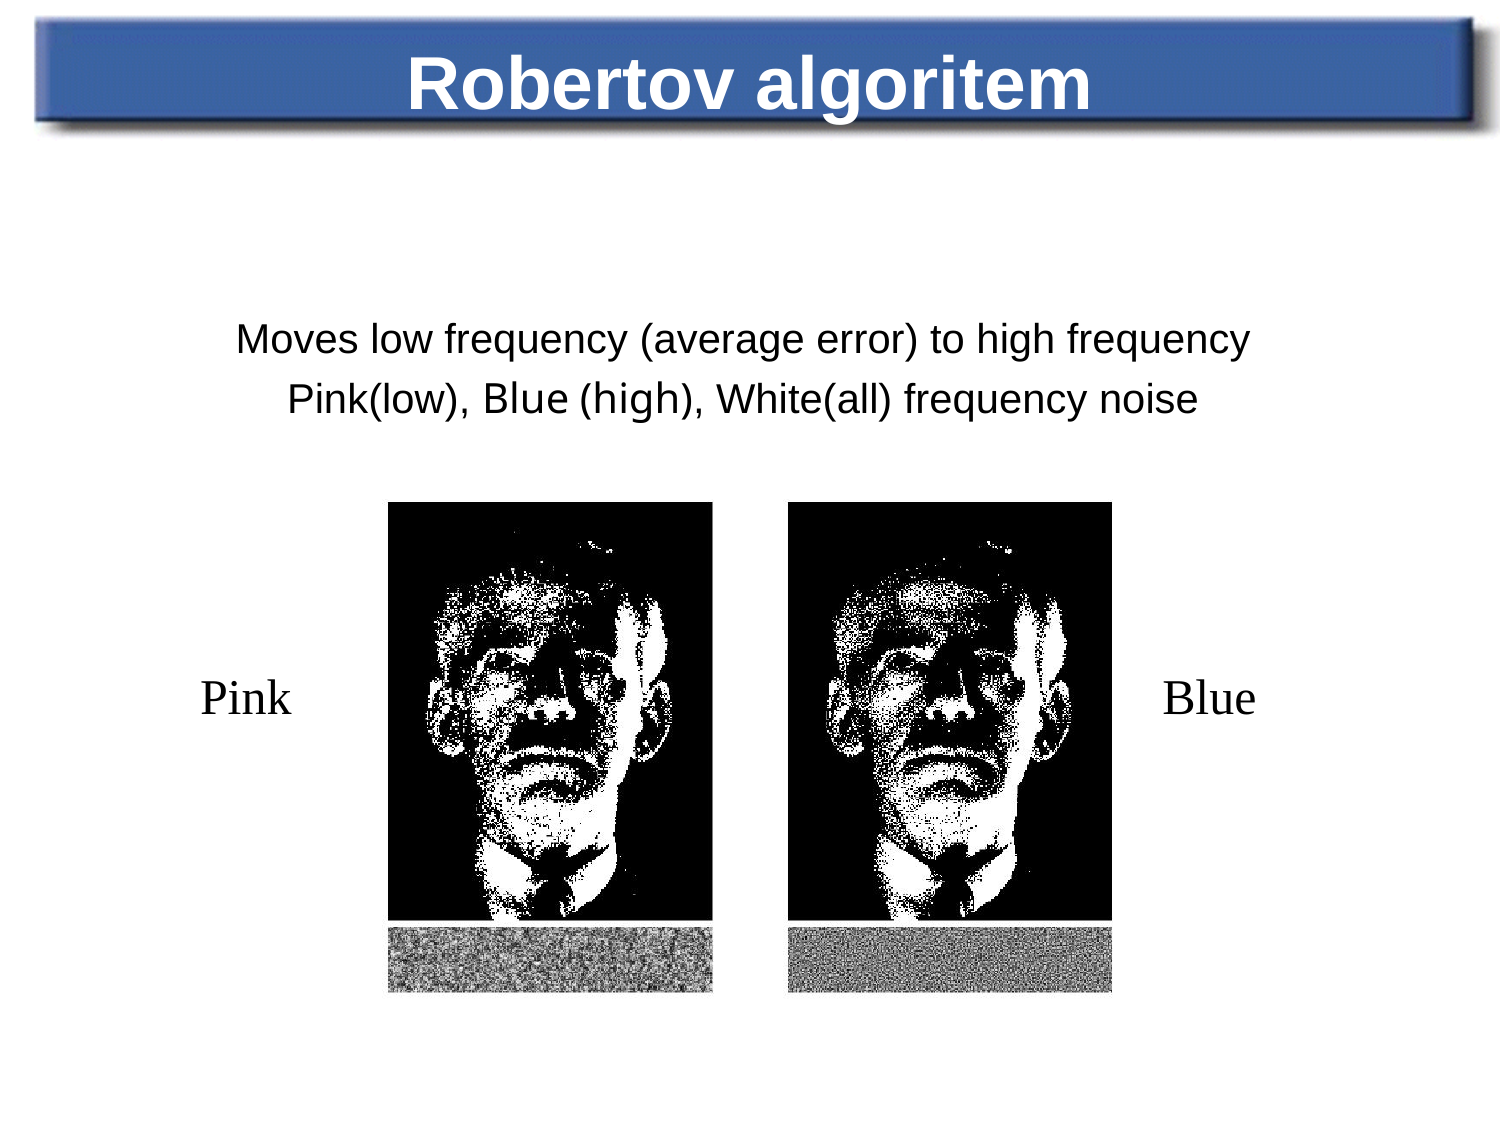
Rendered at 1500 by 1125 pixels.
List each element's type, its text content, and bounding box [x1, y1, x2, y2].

title Robertov algoritem [75, 26, 1426, 133]
list Moves low frequency (average error) to high frequency Pink(low), Blue (high), White(all) frequency noise [74, 303, 1412, 456]
picture [33, 14, 1500, 141]
picture [375, 499, 1113, 1005]
text_box Pink [185, 656, 307, 733]
text_box Blue [1147, 656, 1272, 733]
